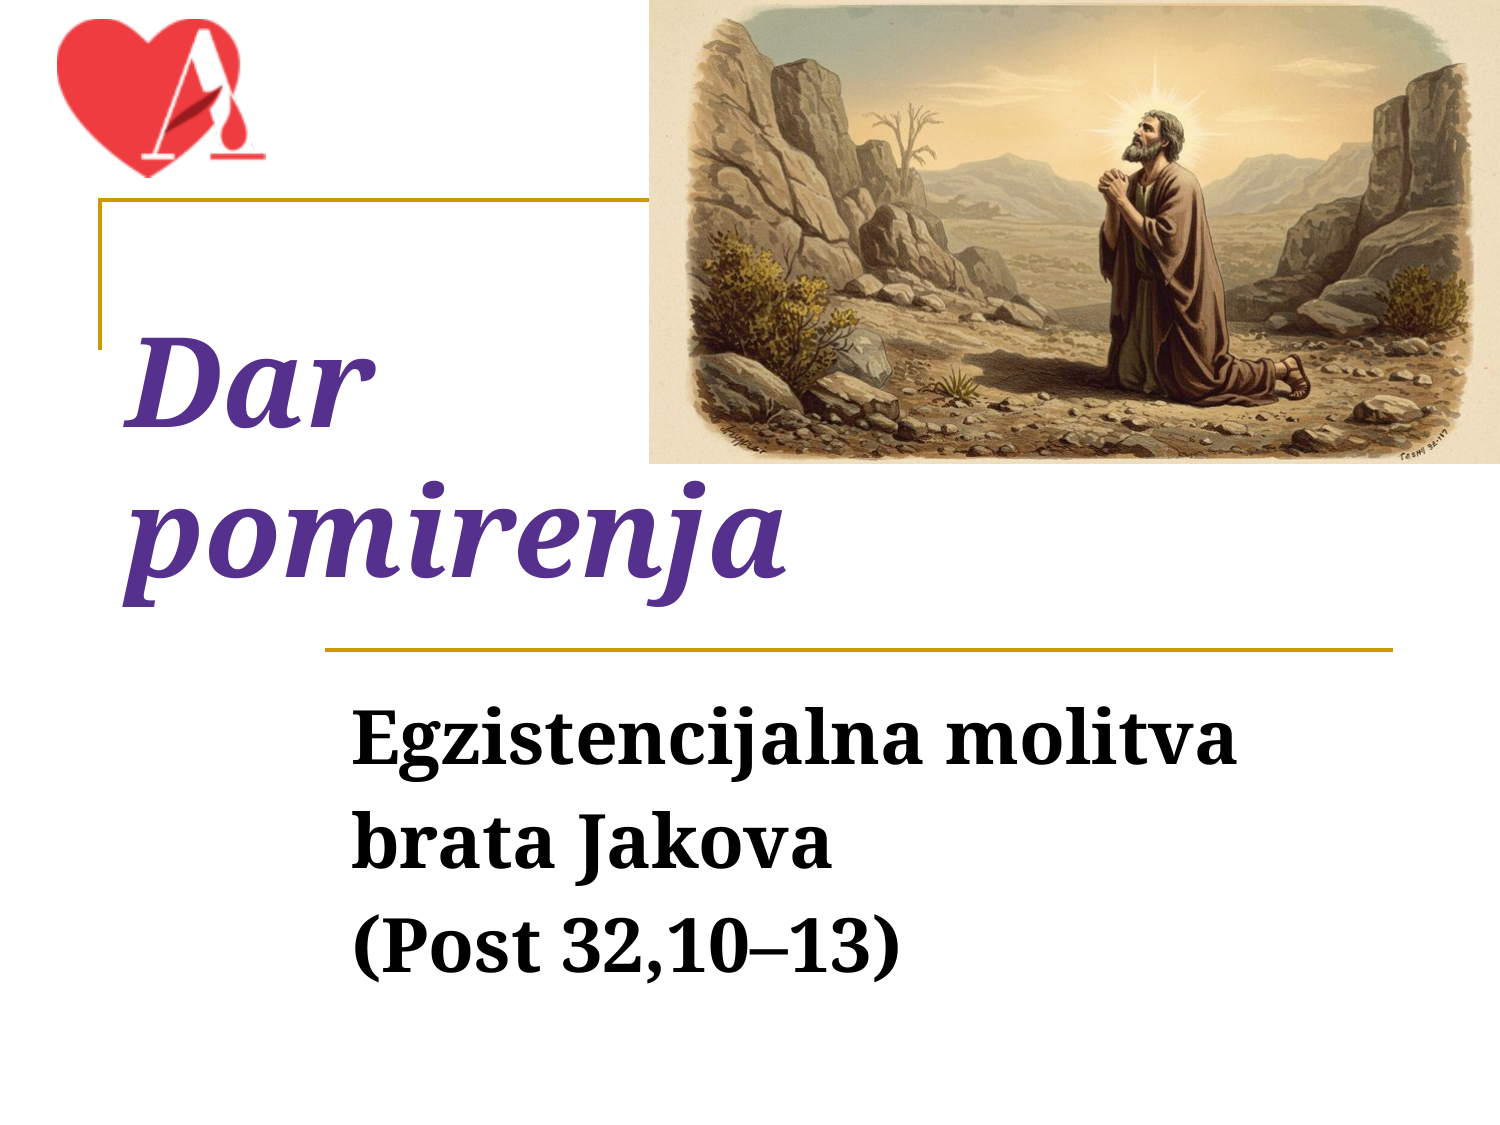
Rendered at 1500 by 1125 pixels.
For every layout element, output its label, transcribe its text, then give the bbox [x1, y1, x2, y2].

subtitle Egzistencijalna molitva brata Jakova (Post 32,10–13) [336, 668, 1477, 886]
picture [57, 19, 266, 178]
picture [649, 0, 1500, 464]
title Dar pomirenja [112, 295, 1353, 604]
